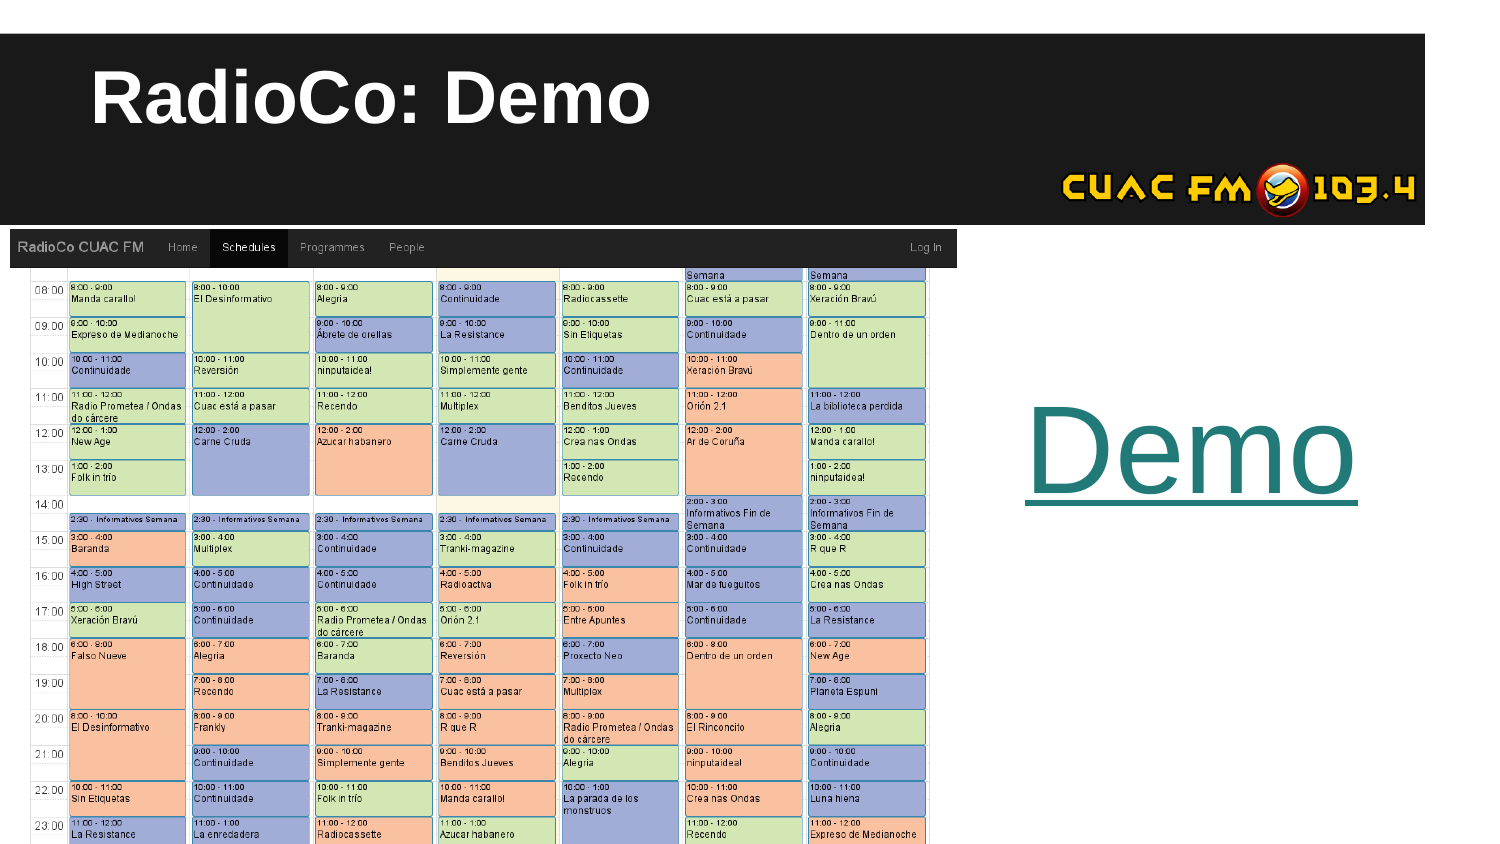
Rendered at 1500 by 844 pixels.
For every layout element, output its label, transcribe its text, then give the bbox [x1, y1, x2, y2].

list Demo [1009, 353, 1403, 563]
picture [1054, 158, 1425, 221]
picture [10, 229, 957, 844]
title RadioCo: Demo [75, 33, 1425, 221]
